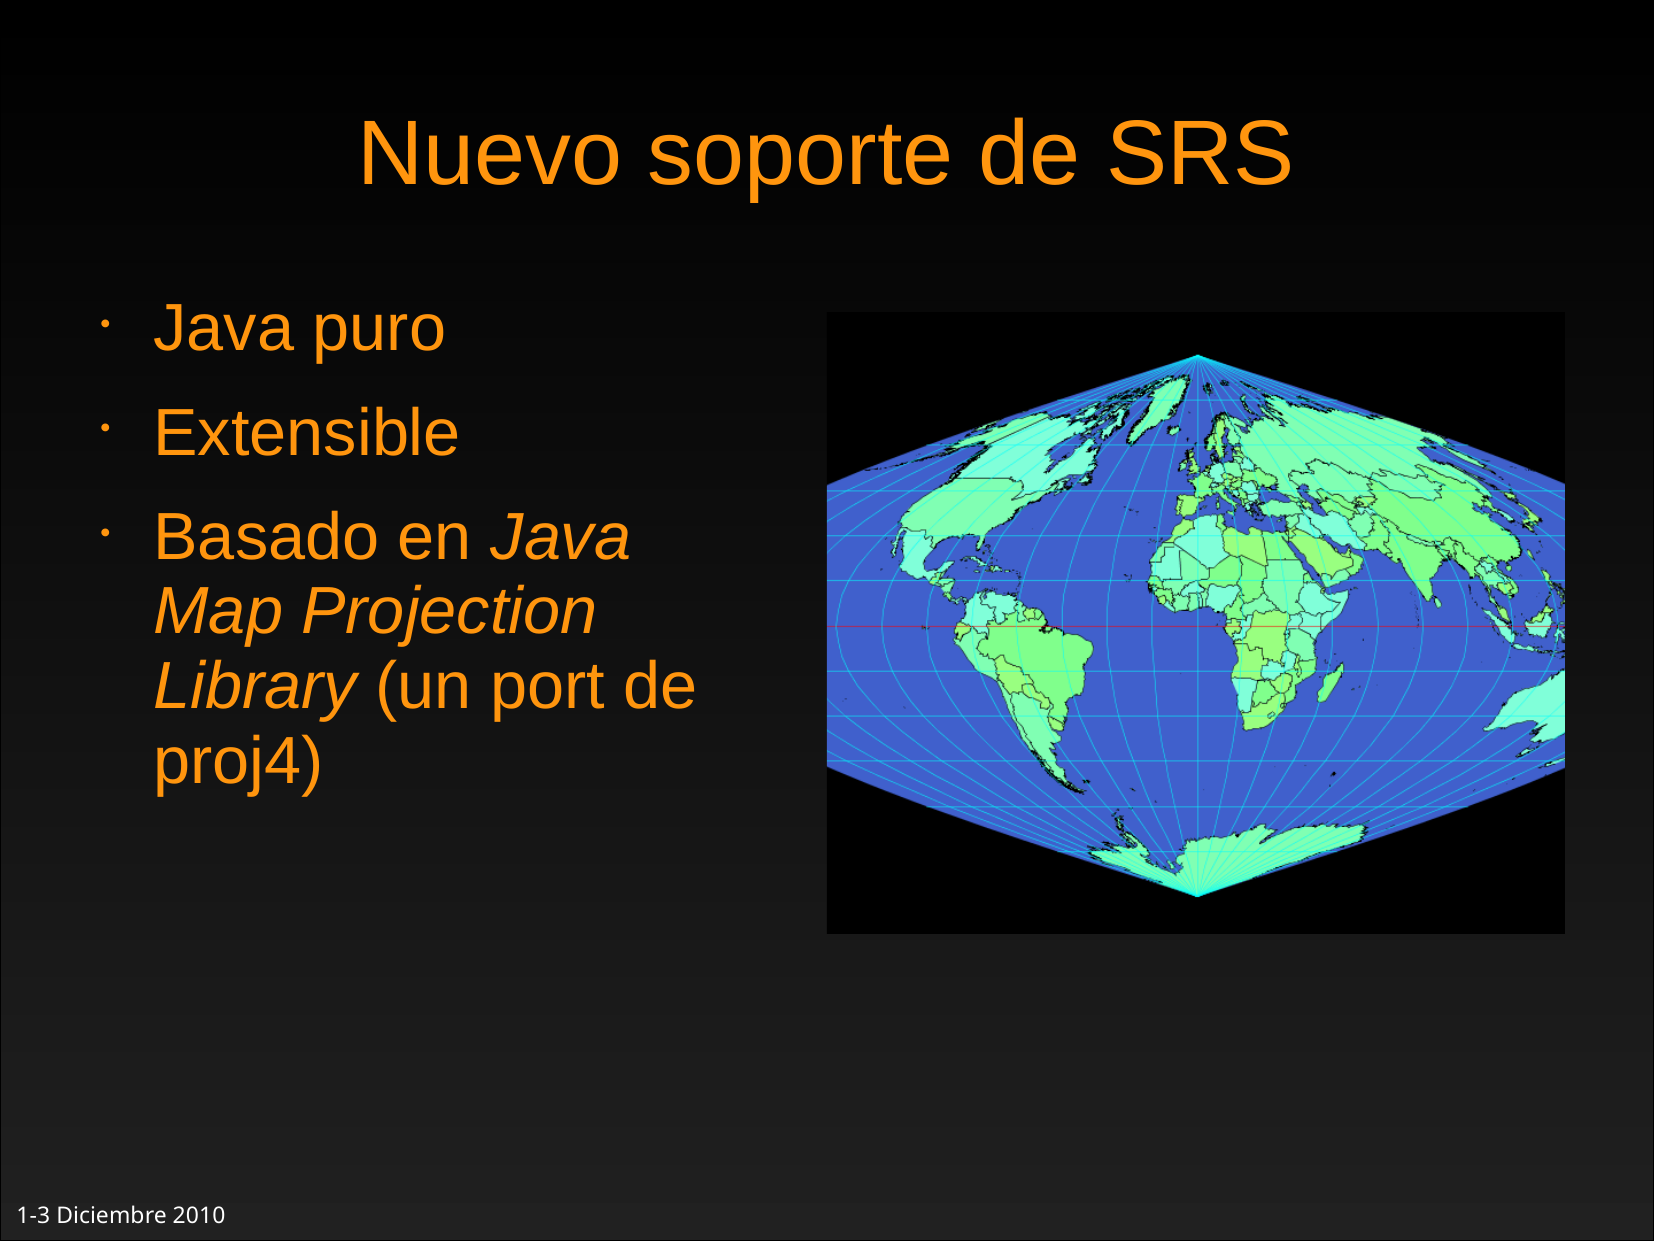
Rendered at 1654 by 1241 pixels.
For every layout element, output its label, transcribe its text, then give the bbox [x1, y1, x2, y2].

title Nuevo soporte de SRS [82, 49, 1571, 257]
list Java puro Extensible Basado en Java Map Projection Library (un port de proj4) [82, 290, 768, 1109]
picture [826, 312, 1565, 934]
